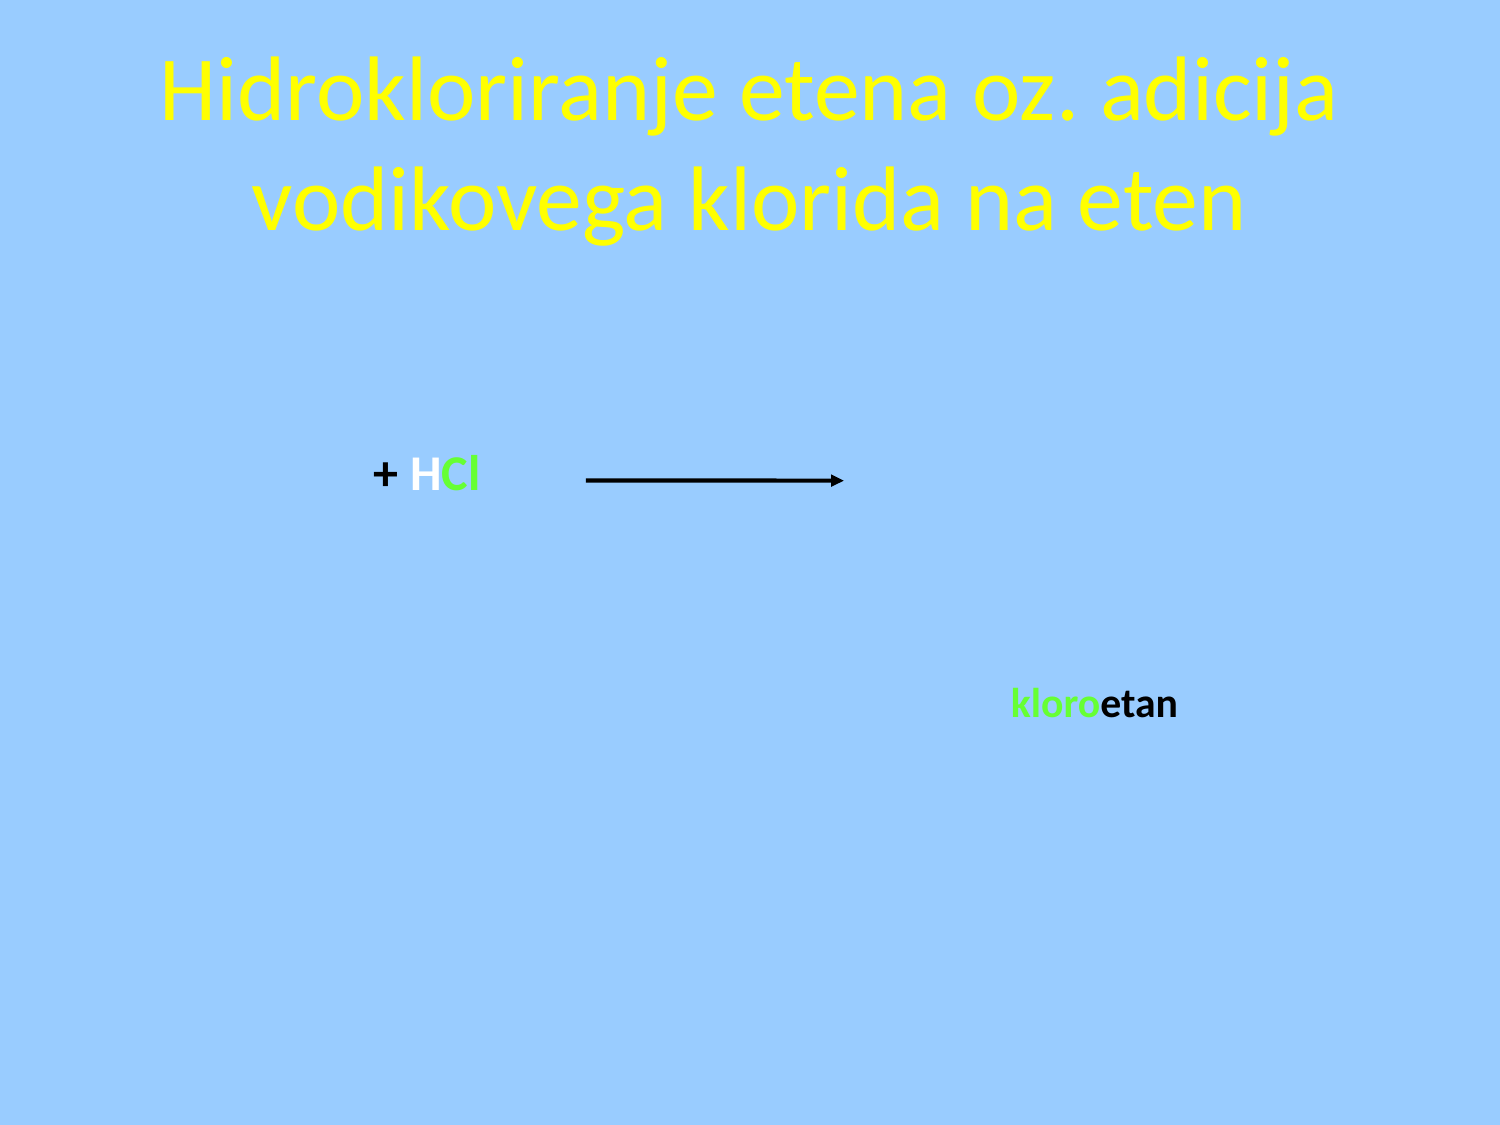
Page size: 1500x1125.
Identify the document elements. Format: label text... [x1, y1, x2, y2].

text_box kloroetan [996, 667, 1243, 783]
text_box + HCl [347, 433, 551, 509]
text_box Hidrokloriranje etena oz. adicija vodikovega klorida na eten [74, 45, 1425, 233]
